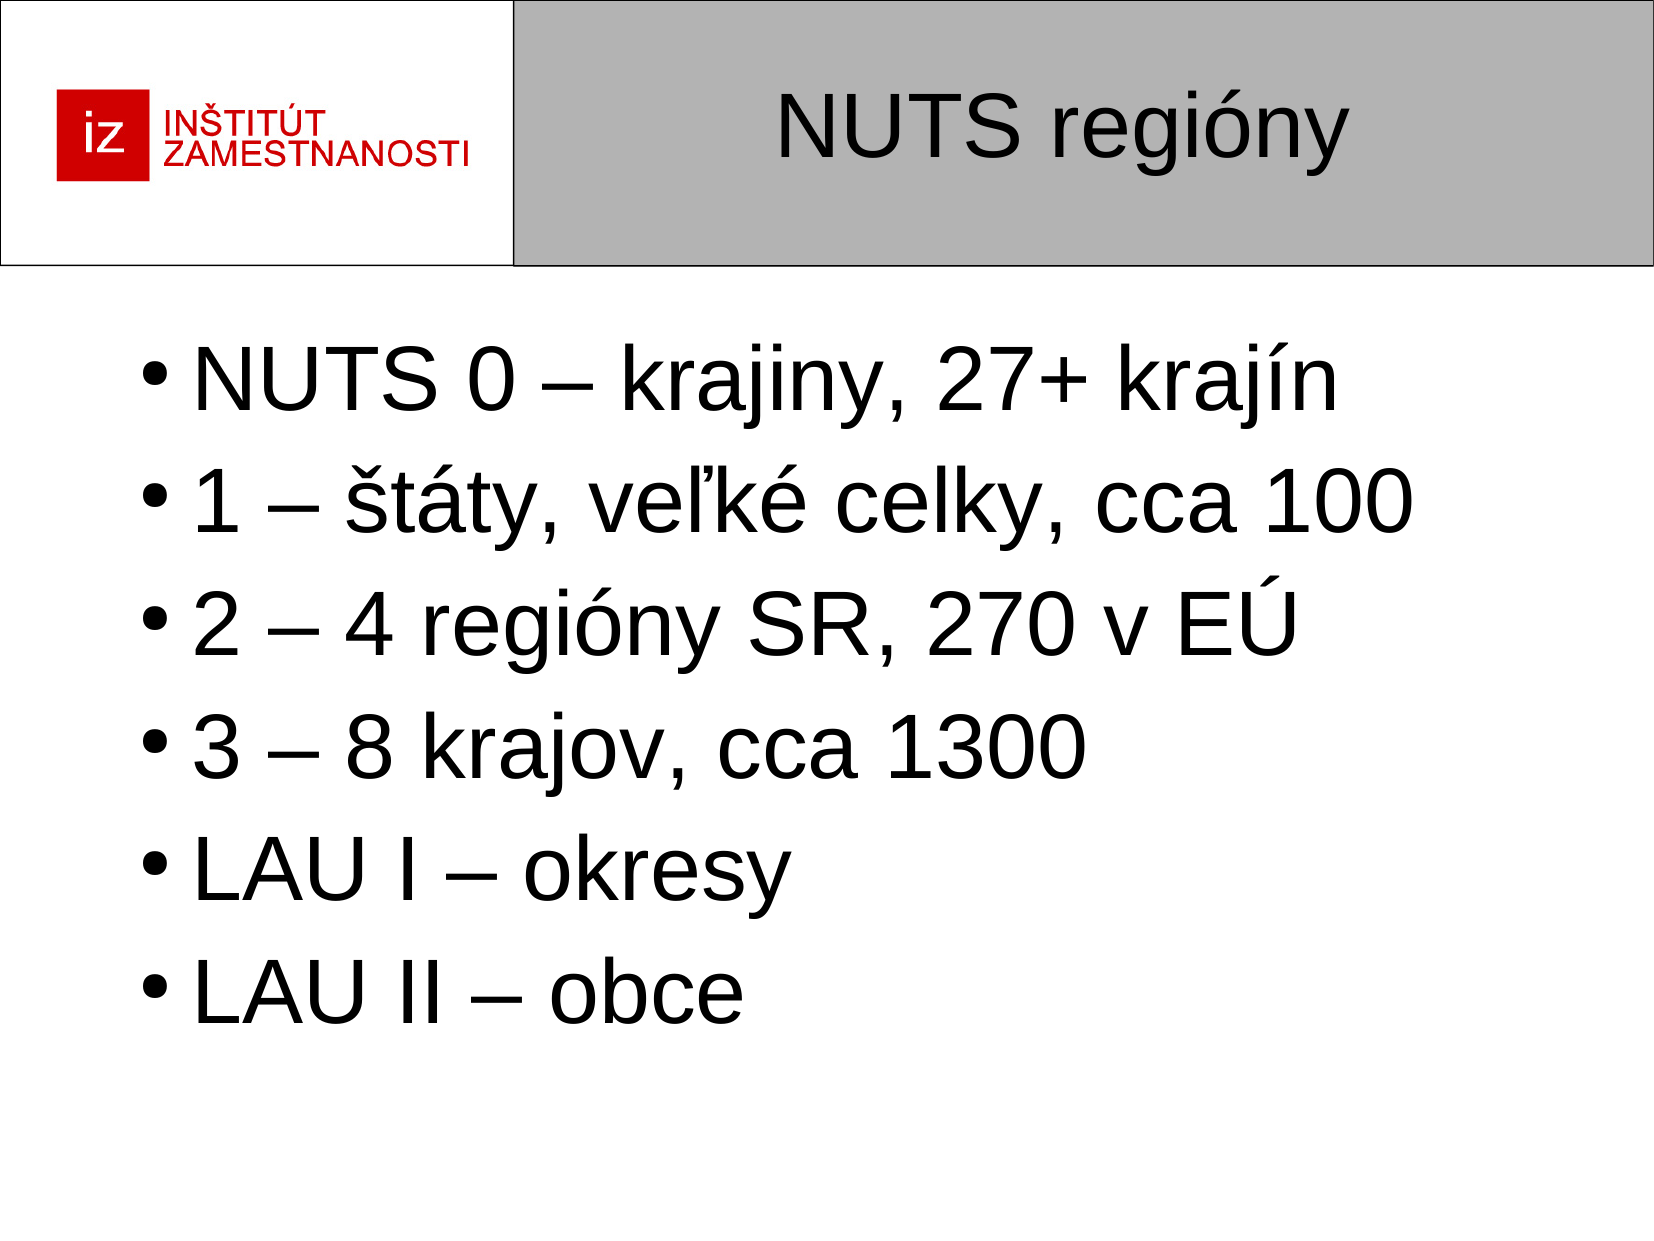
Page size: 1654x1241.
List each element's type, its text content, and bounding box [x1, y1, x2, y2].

list NUTS 0 – krajiny, 27+ krajín 1 – štáty, veľké celky, cca 100 2 – 4 regióny SR, 270 v EÚ 3 – 8 krajov, cca 1300 LAU I – okresy LAU II – obce [121, 344, 1533, 1112]
picture [5, 8, 512, 257]
title NUTS regióny [561, 37, 1565, 229]
